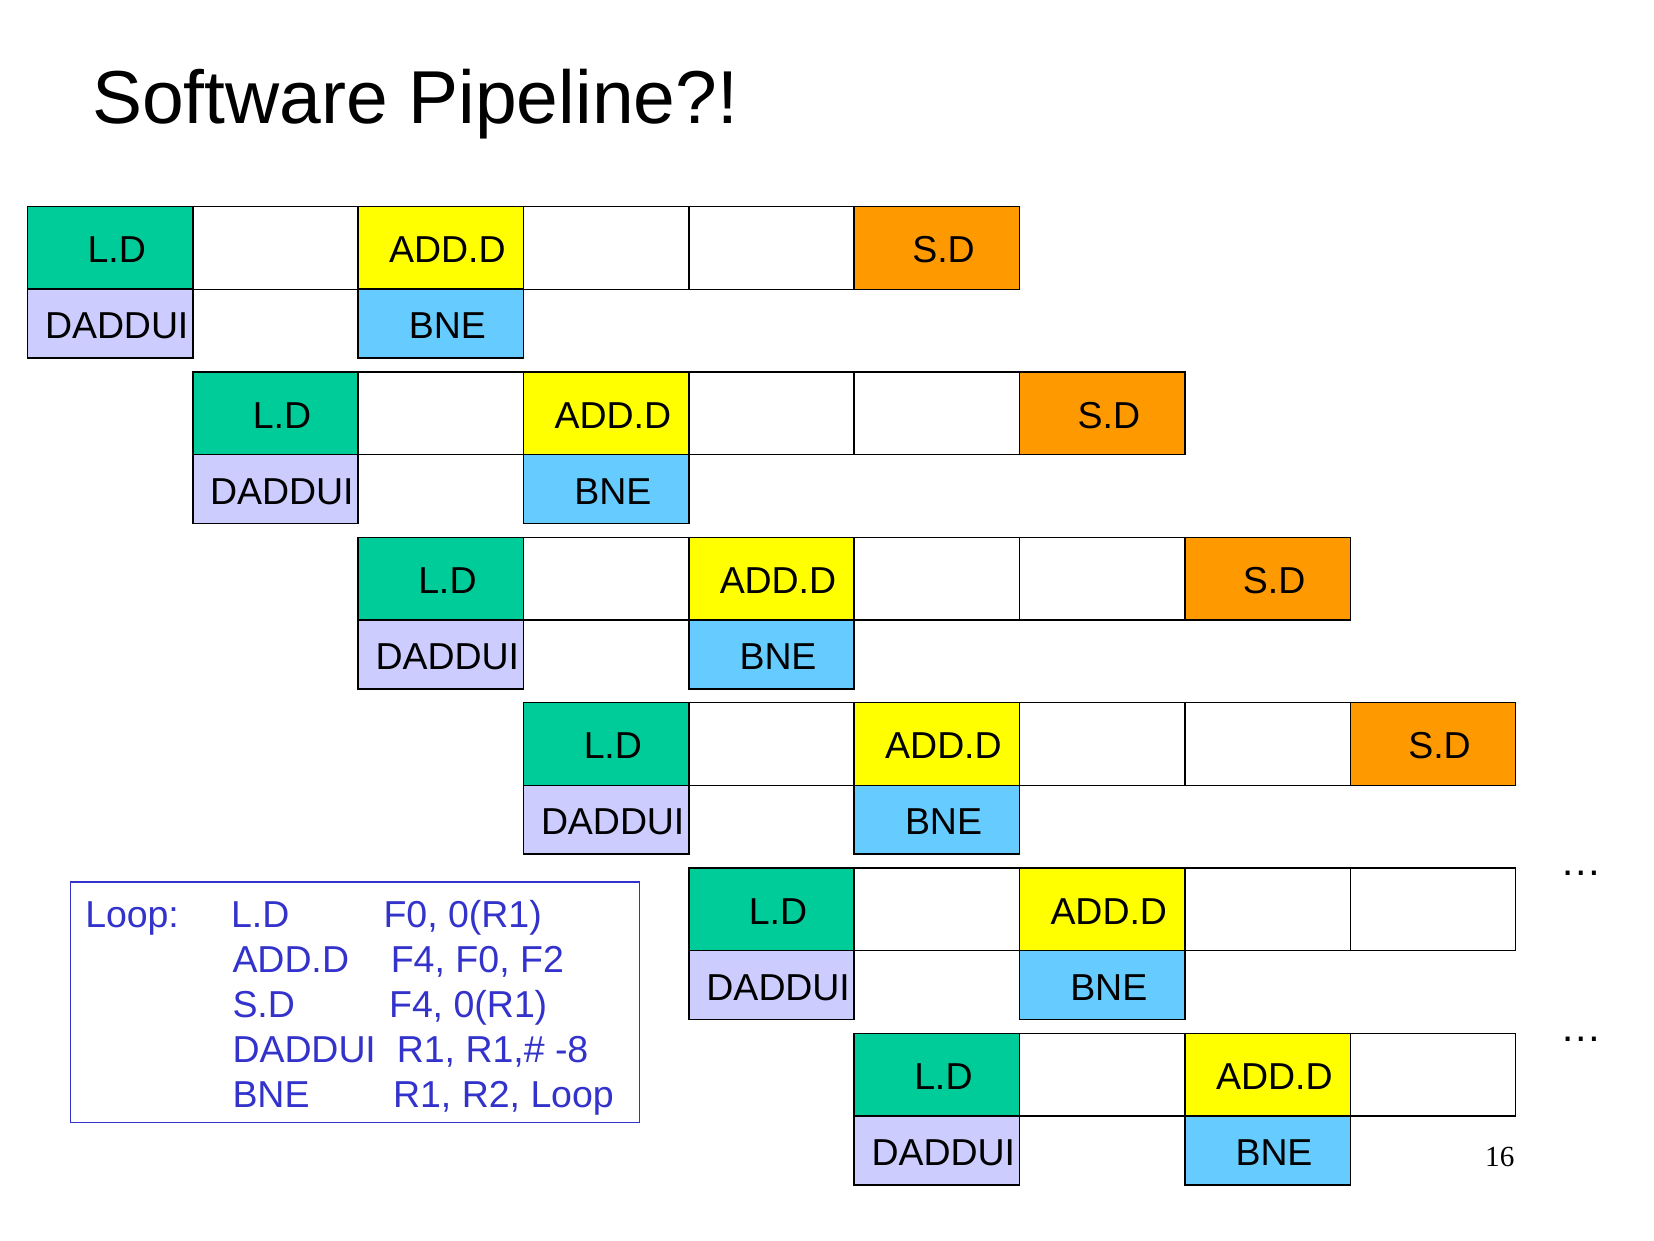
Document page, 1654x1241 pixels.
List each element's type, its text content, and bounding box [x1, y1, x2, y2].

text_box L.D [854, 1033, 1019, 1116]
text_box BNE [358, 289, 524, 359]
text_box <number> [1184, 1129, 1530, 1213]
text_box Software Pipeline?! [77, 41, 754, 147]
text_box DADDUI [854, 1116, 1020, 1185]
text_box … [1530, 826, 1617, 892]
text_box DADDUI [688, 950, 855, 1020]
text_box DADDUI [27, 289, 193, 359]
text_box BNE [523, 454, 689, 524]
text_box S.D [855, 206, 1020, 290]
text_box L.D [192, 371, 357, 454]
text_box S.D [1351, 702, 1516, 786]
text_box BNE [854, 785, 1020, 855]
text_box L.D [358, 537, 523, 619]
text_box L.D [688, 868, 853, 950]
text_box Loop: L.D F0, 0(R1) ADD.D F4, F0, F2 S.D F4, 0(R1) DADDUI R1, R1,# -8 BNE R1, R2, Loop [70, 881, 640, 1123]
text_box L.D [523, 702, 688, 785]
text_box L.D [27, 206, 192, 289]
text_box ADD.D [1184, 1033, 1350, 1116]
text_box BNE [1019, 950, 1185, 1020]
text_box DADDUI [523, 785, 689, 855]
text_box … [1530, 992, 1617, 1058]
text_box ADD.D [854, 702, 1019, 785]
text_box BNE [1184, 1116, 1351, 1185]
text_box S.D [1186, 537, 1351, 621]
text_box ADD.D [1019, 868, 1184, 950]
text_box ADD.D [523, 371, 688, 454]
text_box DADDUI [358, 619, 524, 689]
text_box S.D [1020, 371, 1185, 455]
text_box ADD.D [688, 537, 853, 619]
text_box ADD.D [358, 206, 523, 289]
text_box DADDUI [192, 454, 359, 524]
text_box BNE [688, 619, 855, 689]
